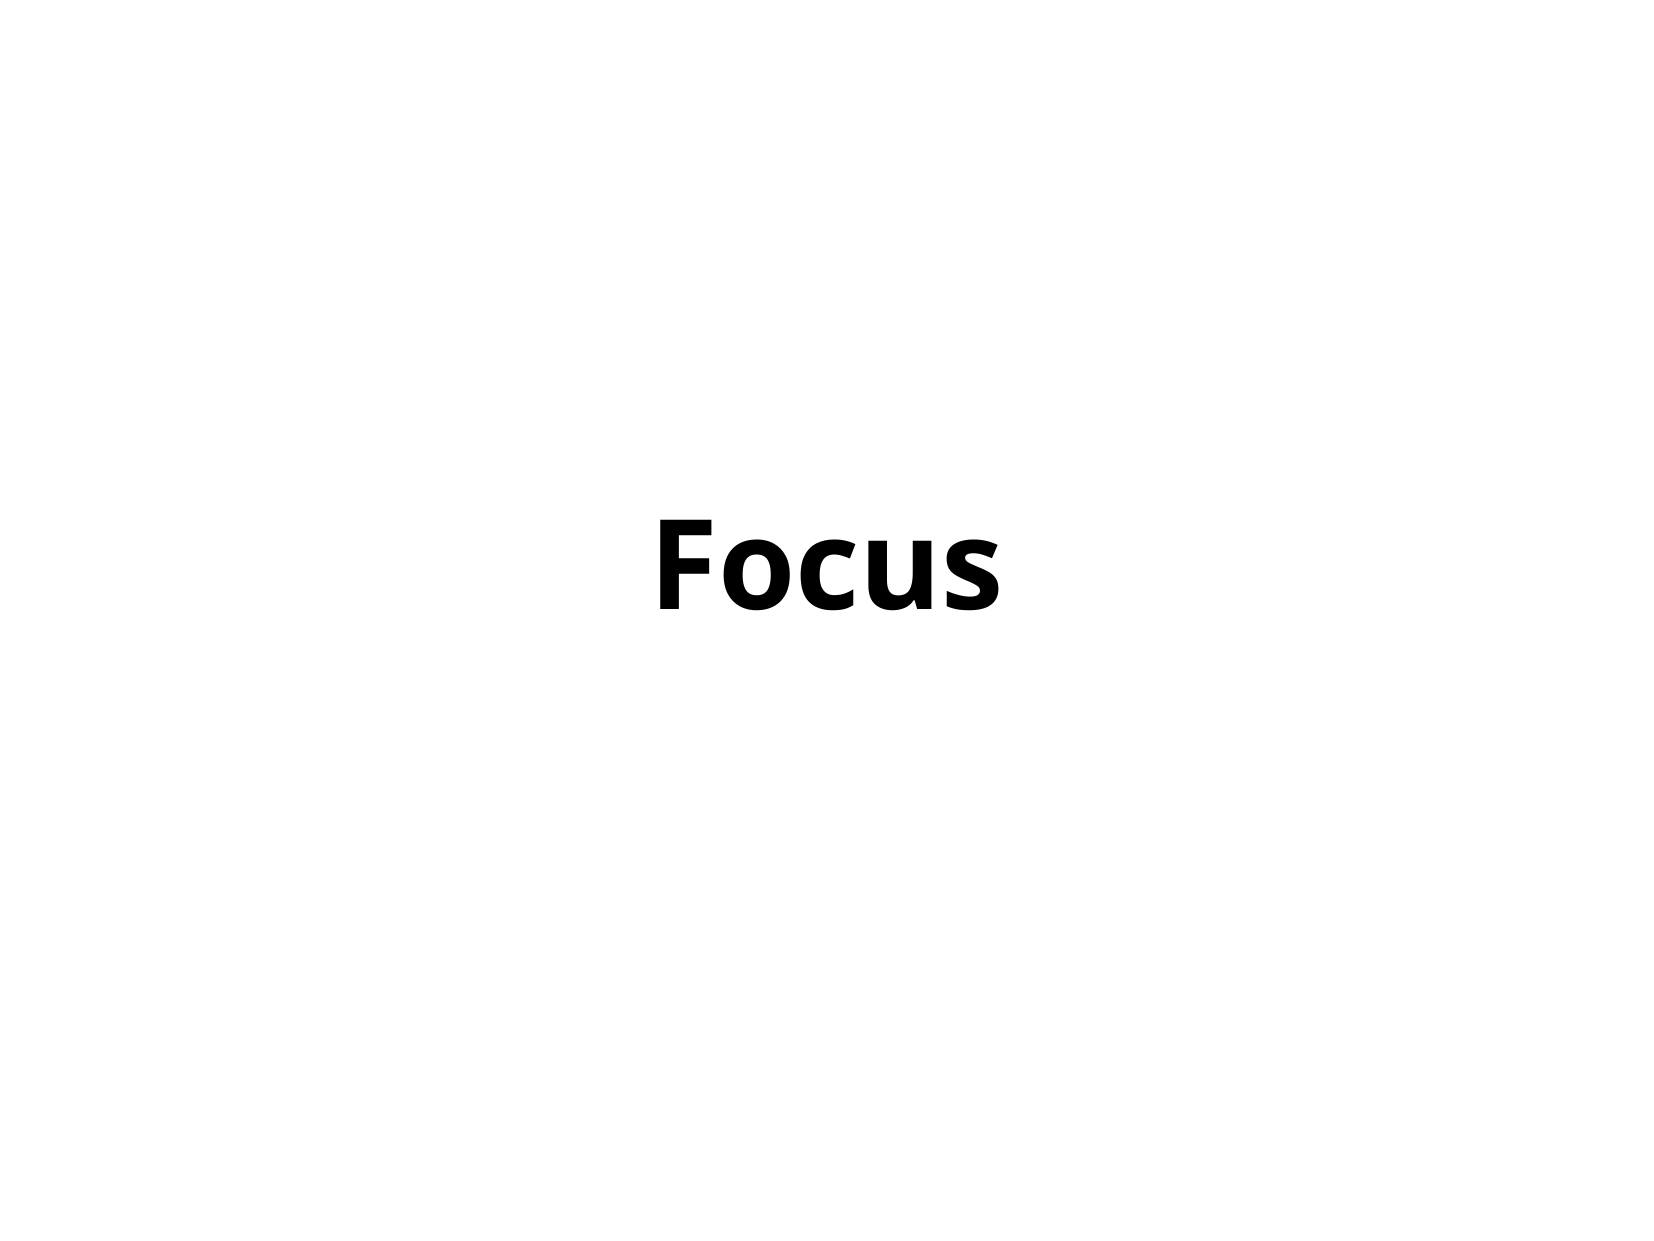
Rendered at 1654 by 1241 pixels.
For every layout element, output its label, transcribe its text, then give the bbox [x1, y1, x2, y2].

title Focus [0, 442, 1654, 680]
